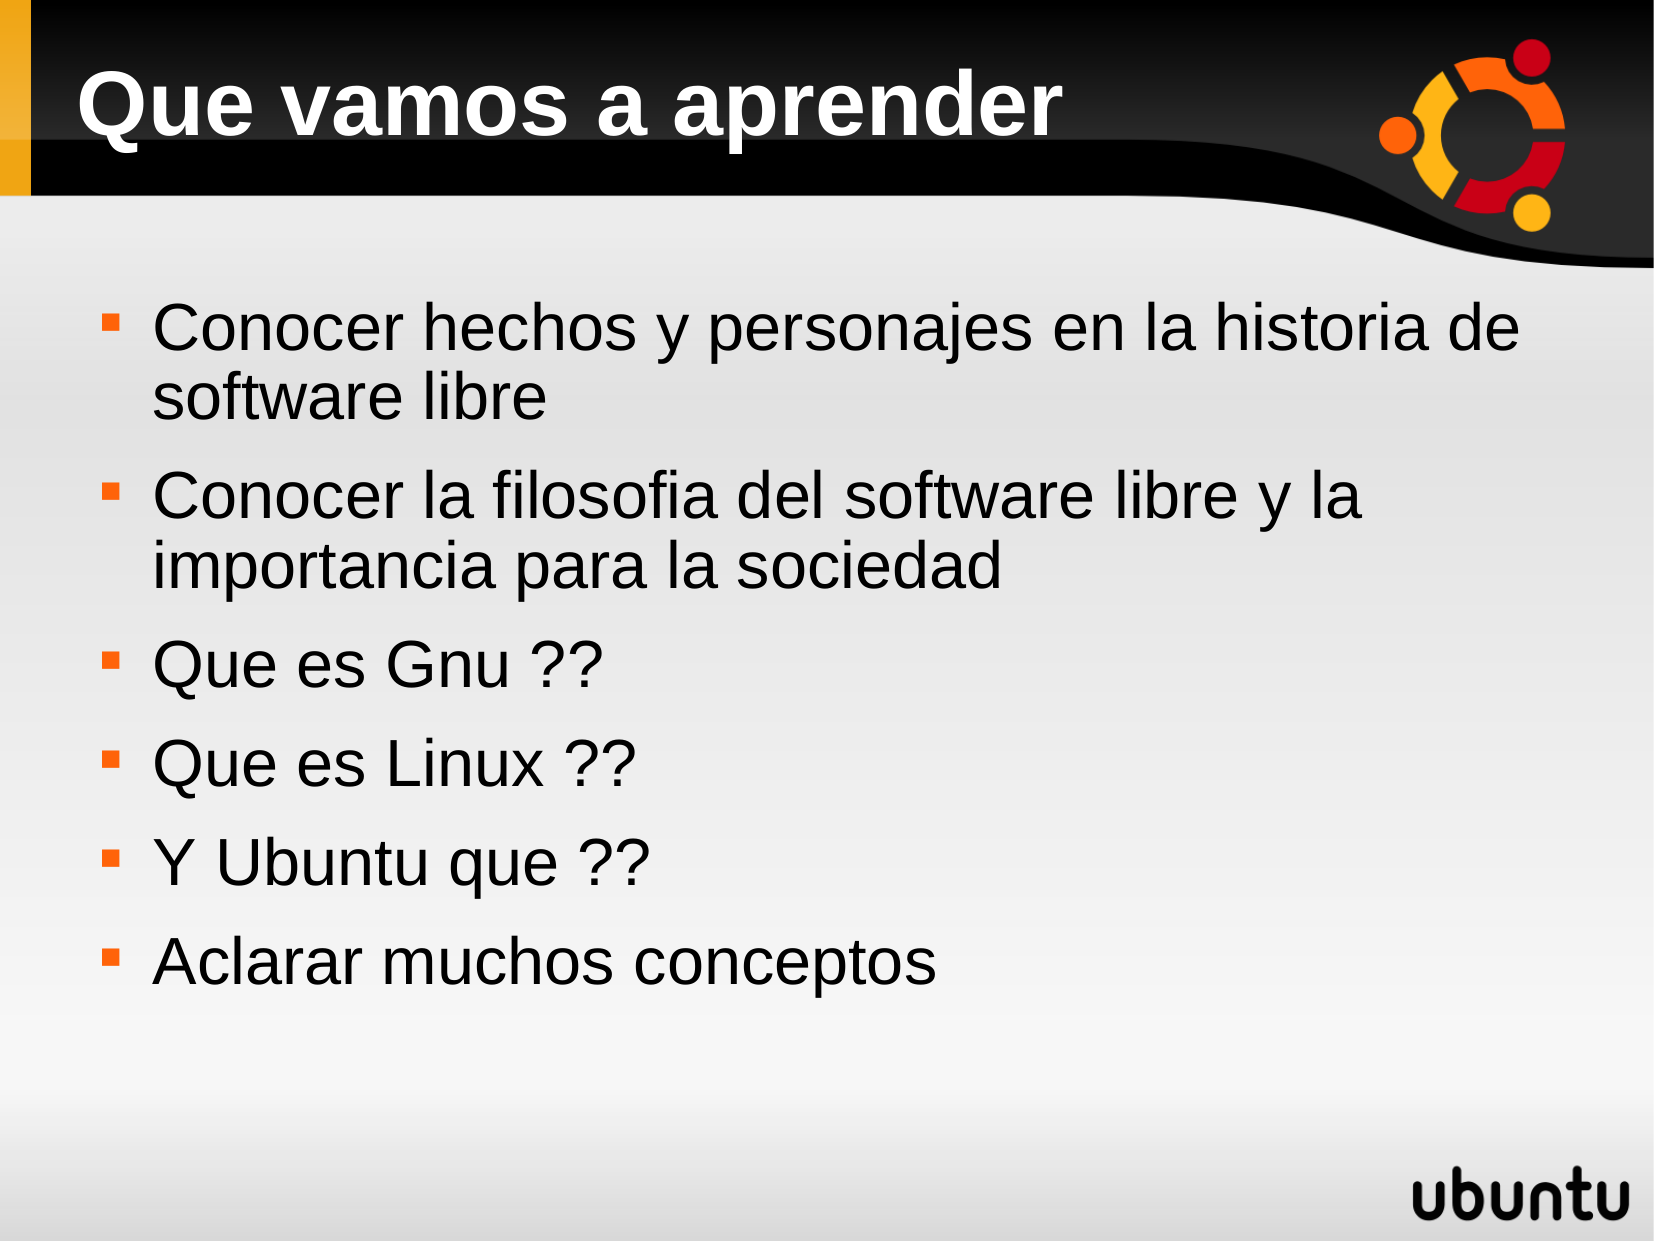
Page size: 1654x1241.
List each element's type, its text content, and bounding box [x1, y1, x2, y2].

list Conocer hechos y personajes en la historia de software libre Conocer la filosofia del software libre y la importancia para la sociedad Que es Gnu ?? Que es Linux ?? Y Ubuntu que ?? Aclarar muchos conceptos [82, 290, 1571, 1094]
picture [0, 0, 1654, 1241]
title Que vamos a aprender [76, 0, 1565, 208]
